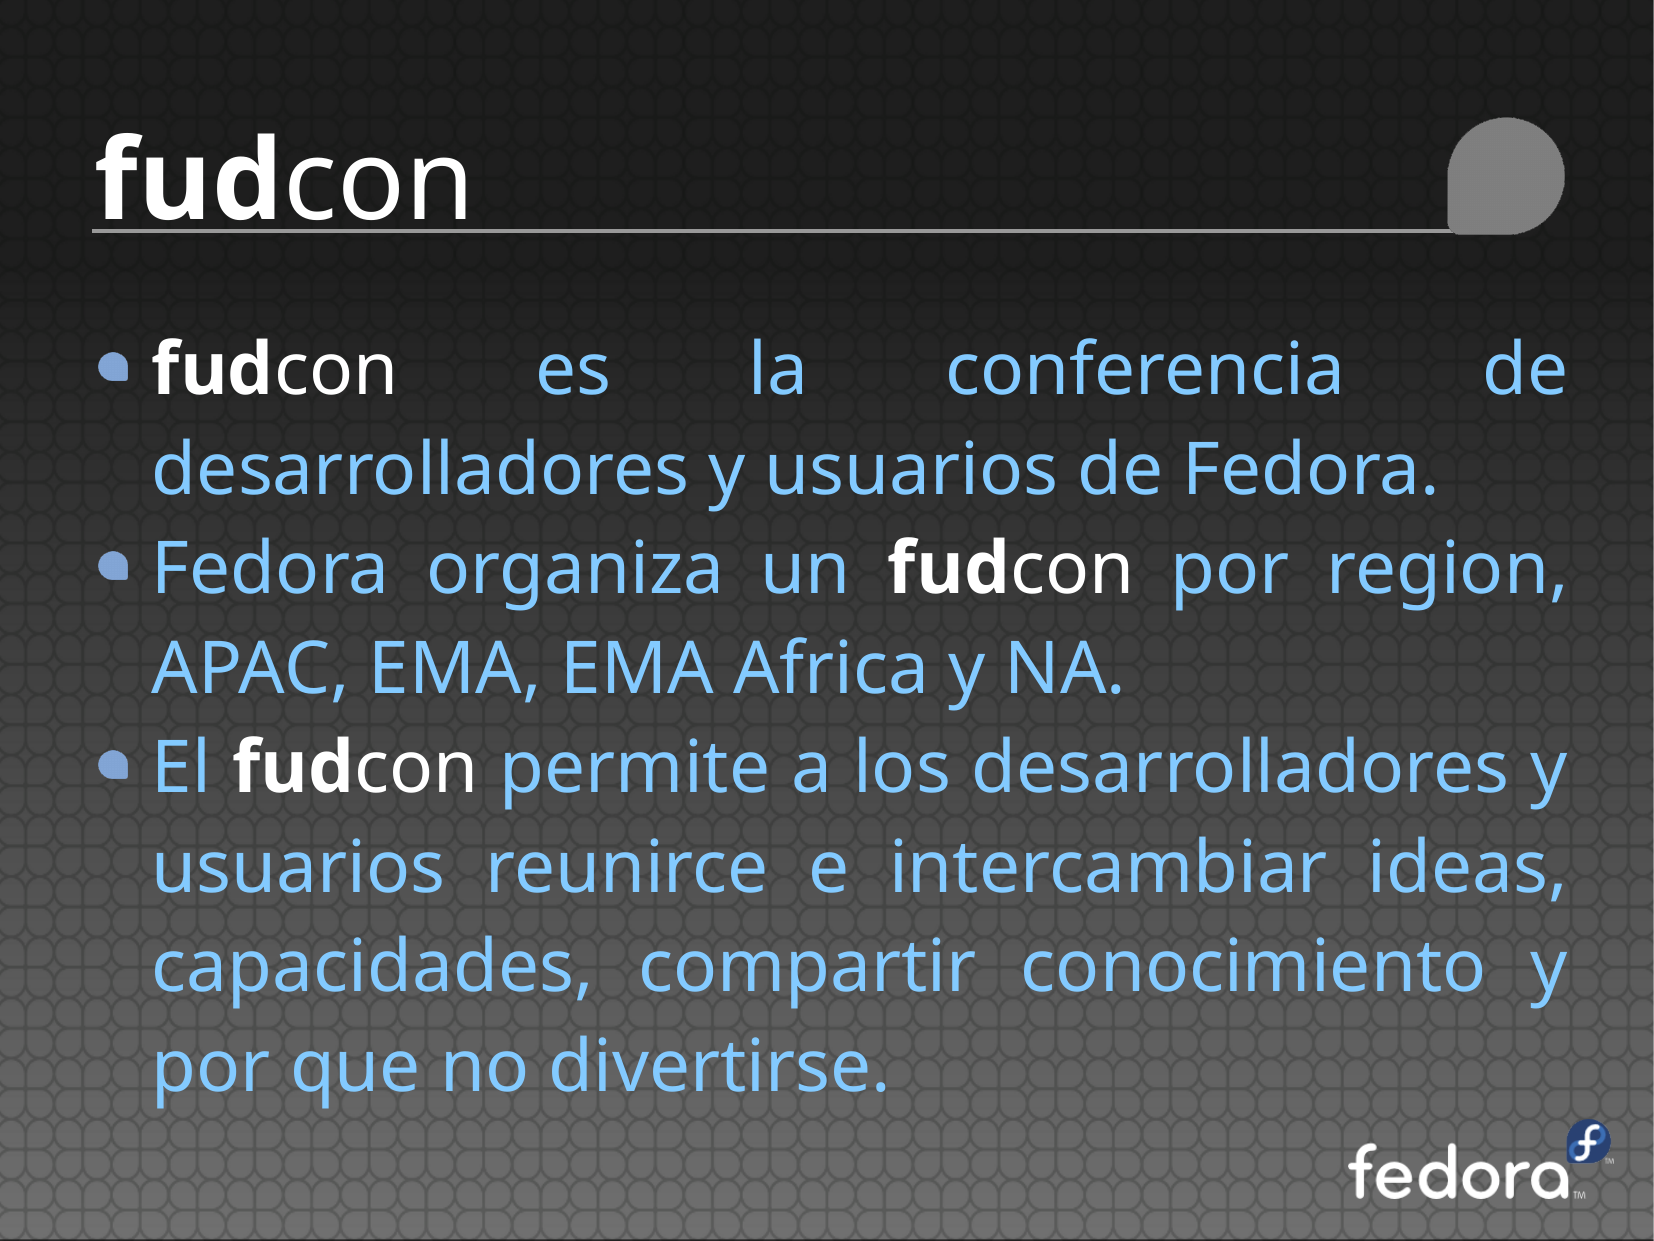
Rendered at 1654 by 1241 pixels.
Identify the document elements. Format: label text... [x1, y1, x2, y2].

subtitle fudcon es la conferencia de desarrolladores y usuarios de Fedora. Fedora organiza un fudcon por region, APAC, EMA, EMA Africa y NA. El fudcon permite a los desarrolladores y usuarios reunirce e intercambiar ideas, capacidades, compartir conocimiento y por que no divertirse. [80, 306, 1570, 1124]
picture [0, 0, 1654, 1241]
title fudcon [94, 100, 1426, 251]
